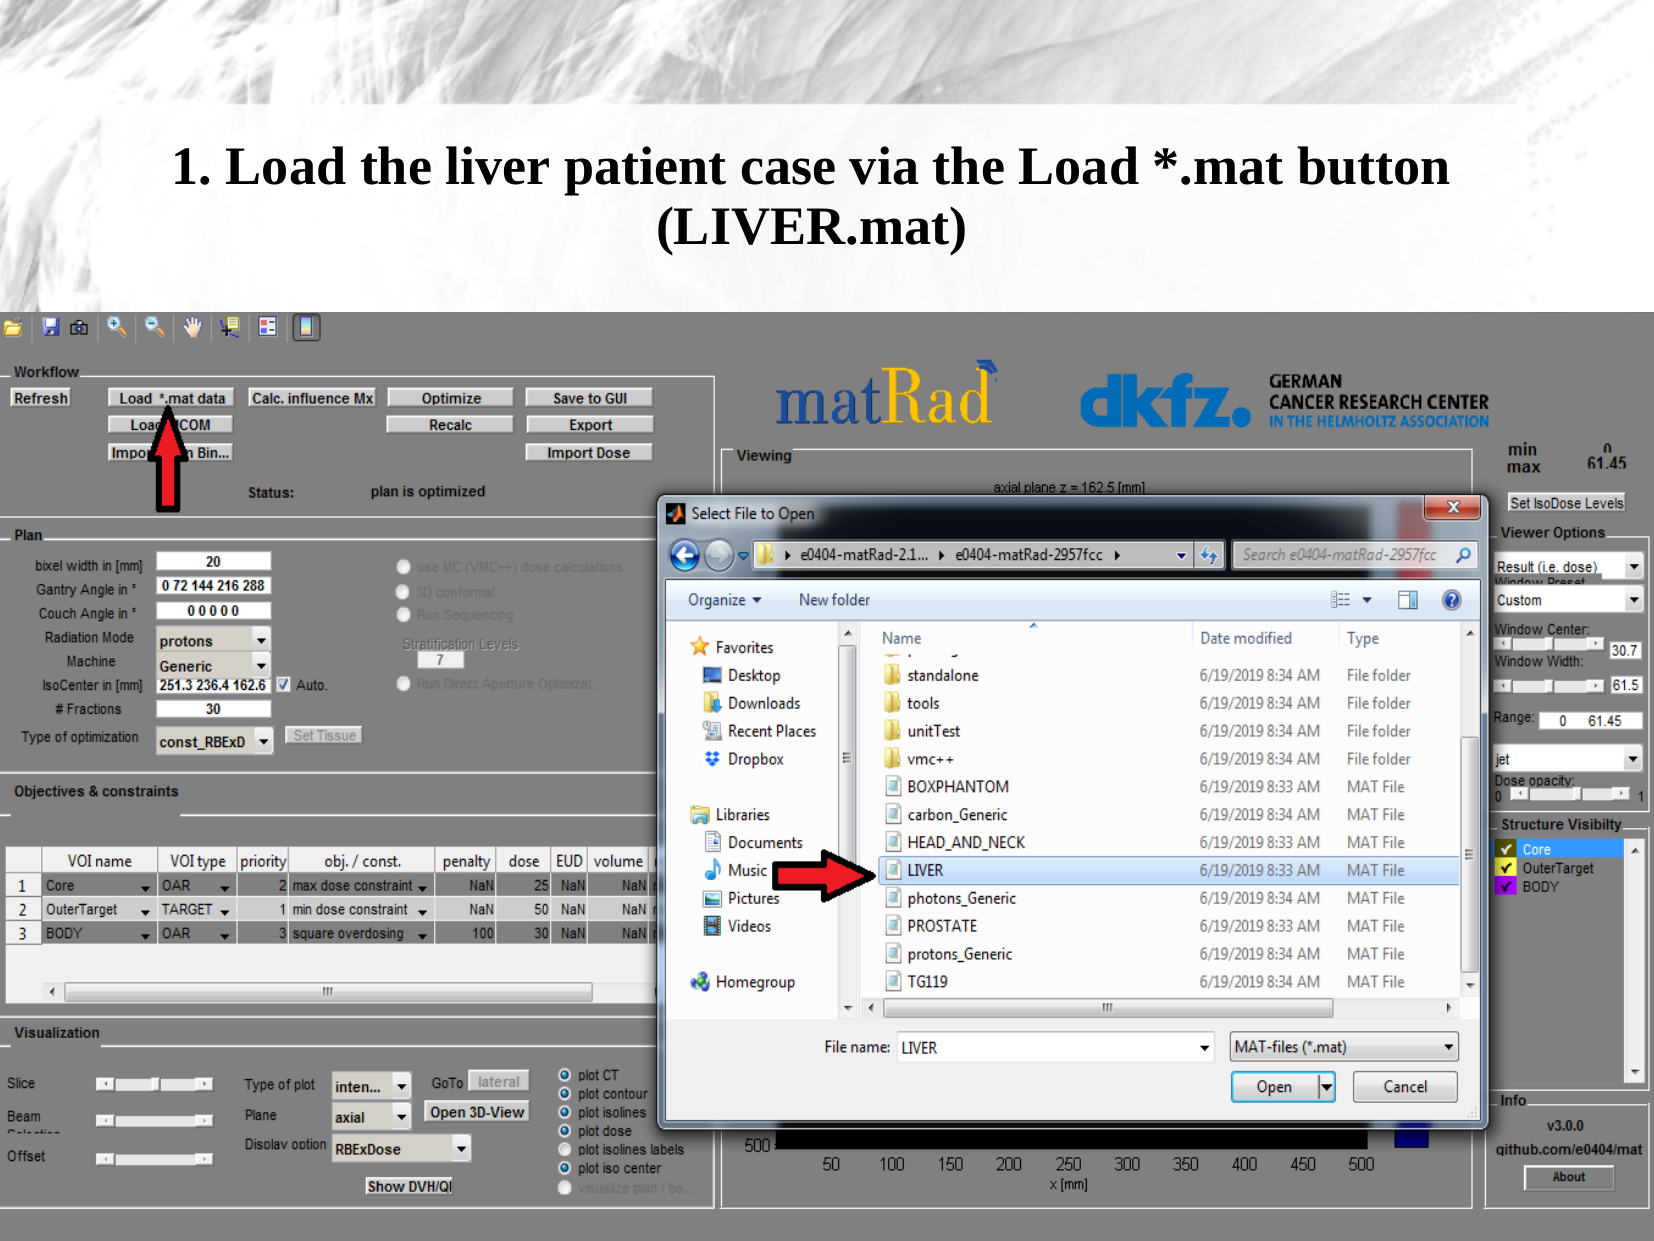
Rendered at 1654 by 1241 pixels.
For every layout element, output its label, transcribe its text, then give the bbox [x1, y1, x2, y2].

title 1. Load the liver patient case via the Load *.mat button (LIVER.mat) [118, 112, 1506, 281]
picture [0, 0, 1654, 1241]
